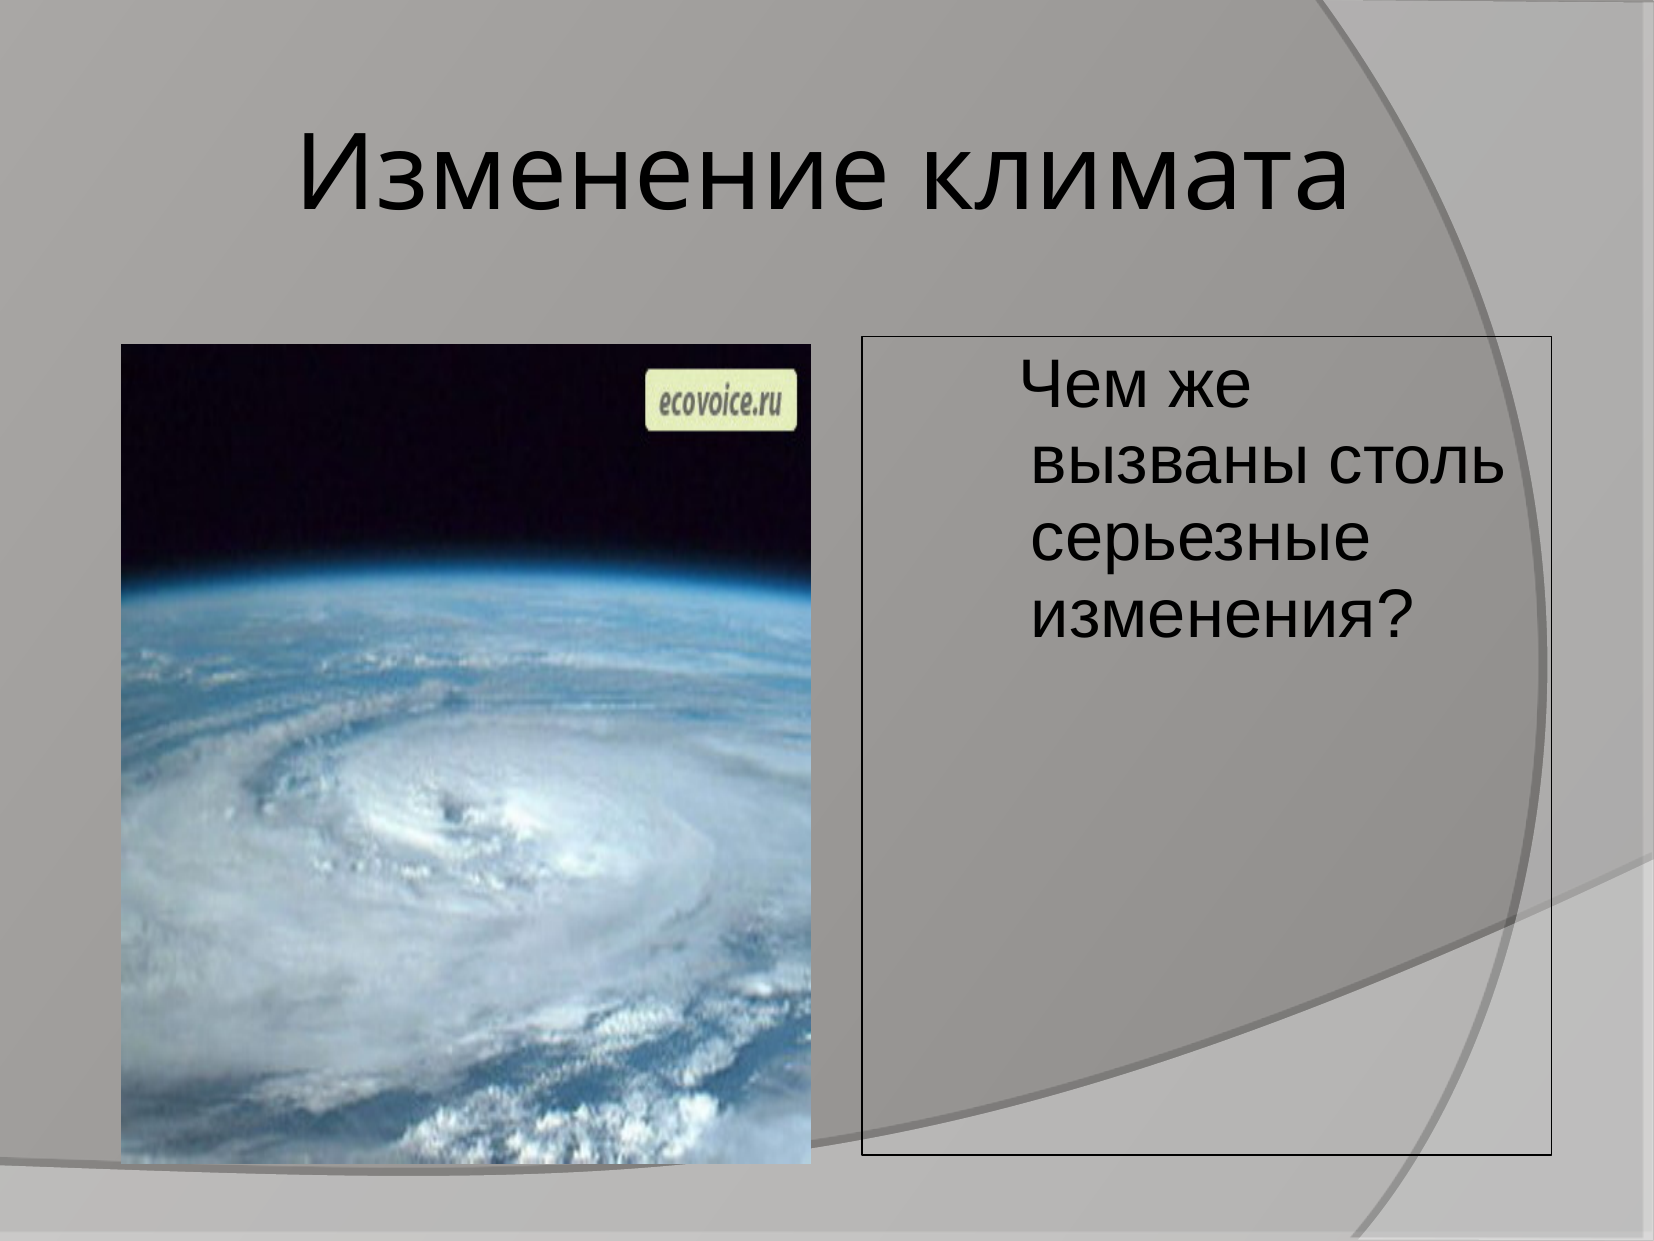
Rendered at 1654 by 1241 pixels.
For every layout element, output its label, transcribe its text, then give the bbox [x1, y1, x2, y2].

title Изменение климата [118, 64, 1531, 272]
list Чем же вызваны столь серьезные изменения? [862, 336, 1552, 1156]
picture [121, 344, 811, 1164]
